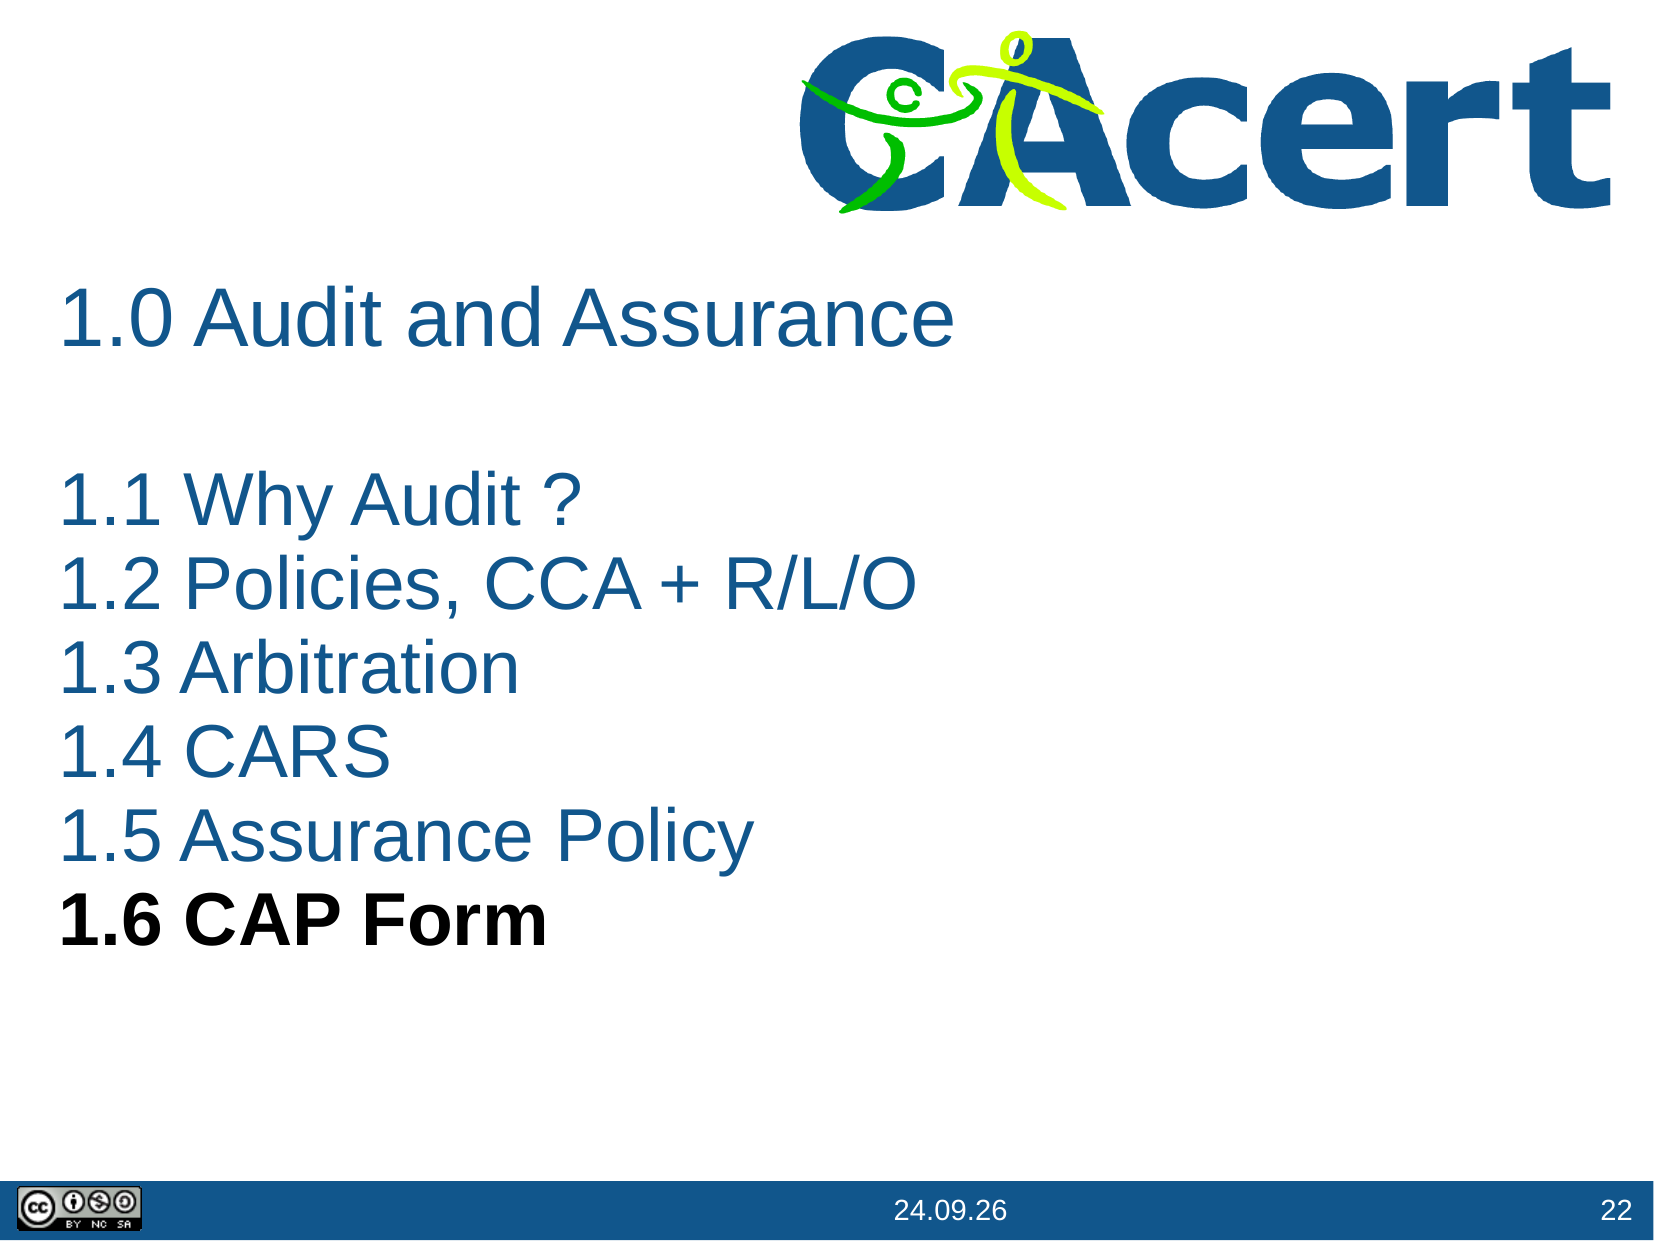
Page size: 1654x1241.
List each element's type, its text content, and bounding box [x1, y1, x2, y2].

picture [17, 1186, 142, 1231]
title 1.0 Audit and Assurance 1.1 Why Audit ? 1.2 Policies, CCA + R/L/O 1.3 Arbitration 1.4 CARS 1.5 Assurance Policy 1.6 CAP Form [59, 271, 1548, 1130]
picture [797, 27, 1613, 215]
